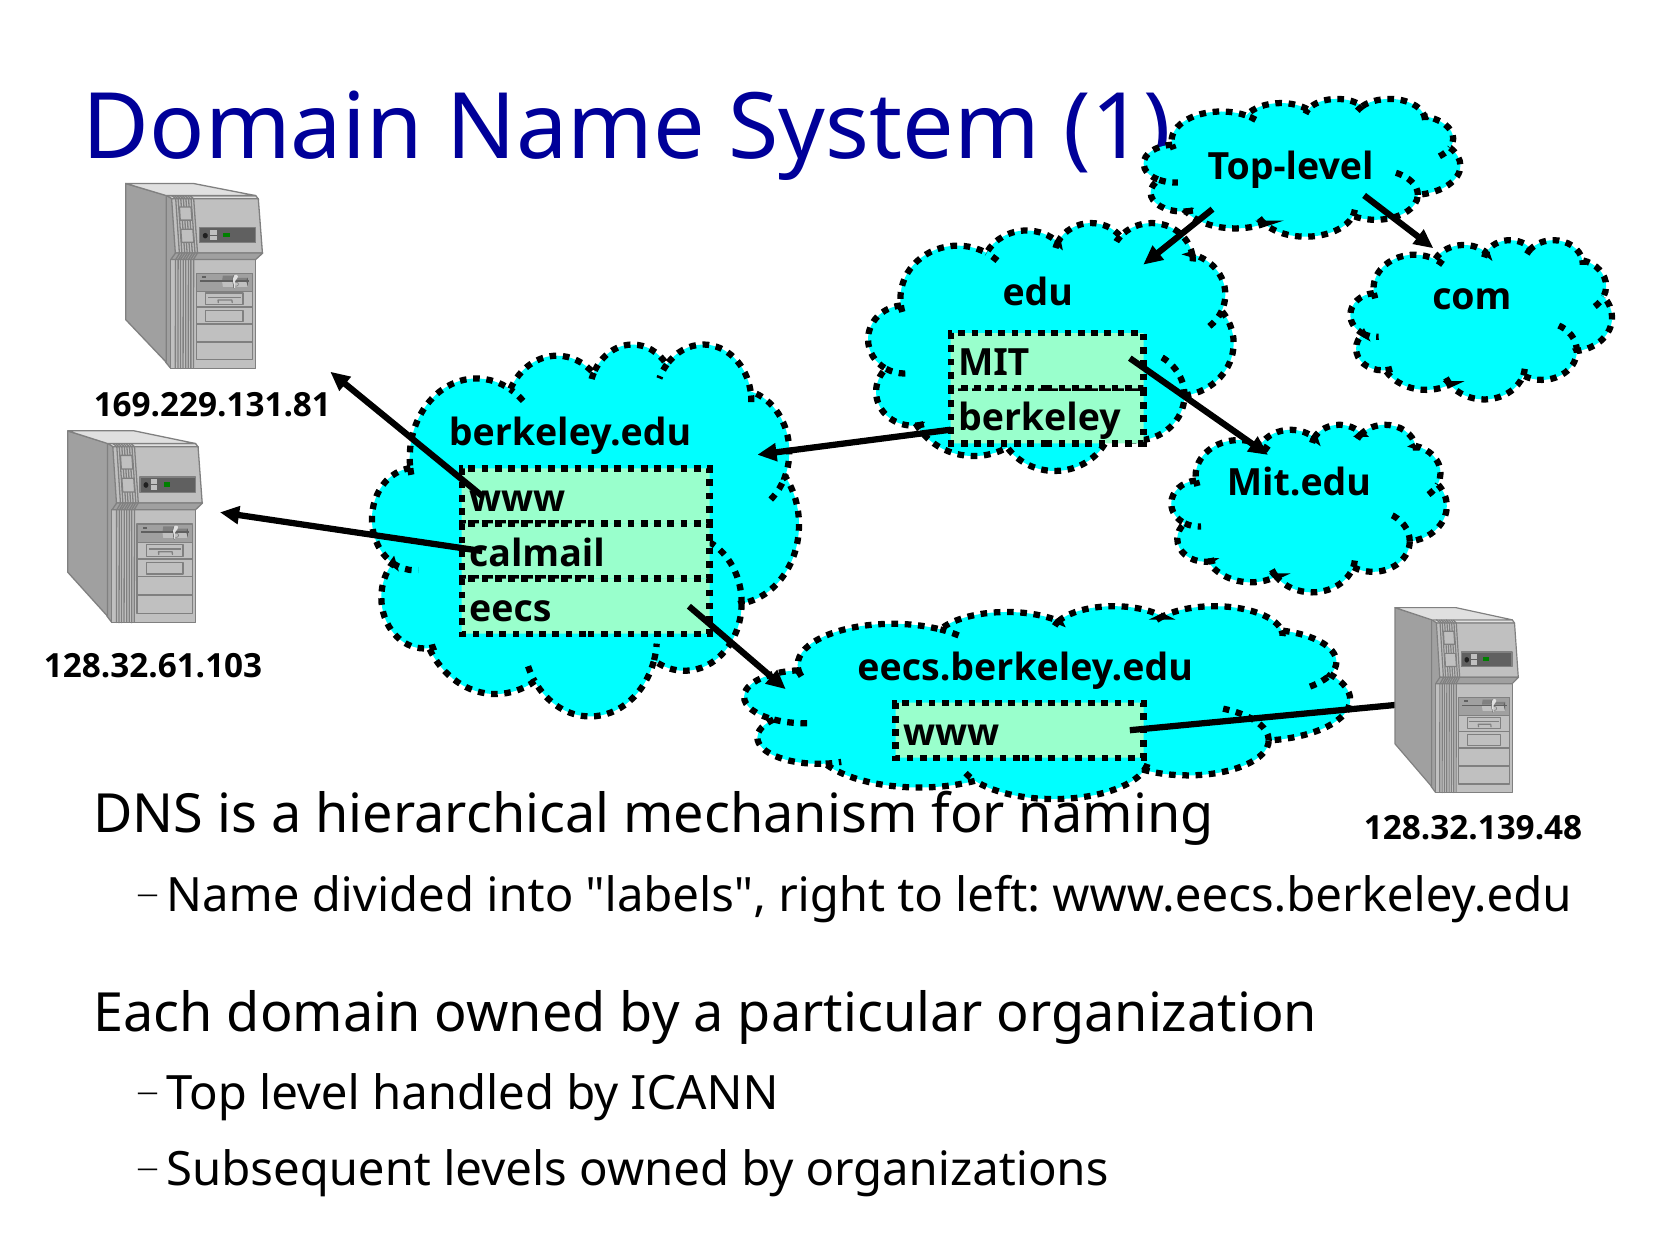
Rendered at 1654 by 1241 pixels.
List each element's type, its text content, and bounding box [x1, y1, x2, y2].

title Domain Name System (1) [82, 29, 1571, 218]
picture [1393, 606, 1521, 795]
text_box eecs [461, 578, 710, 634]
text_box 128.32.139.48 [1356, 798, 1590, 854]
list DNS is a hierarchical mechanism for naming Name divided into "labels", right to left: www.eecs.berkeley.edu Each domain owned by a particular organization Top level handled by ICANN Subsequent levels owned by organizations [64, 775, 1576, 1241]
text_box edu [868, 223, 1234, 430]
text_box www [461, 468, 710, 523]
text_box Mit.edu [1171, 424, 1447, 593]
text_box calmail [461, 523, 710, 578]
text_box 128.32.61.103 [36, 636, 270, 692]
text_box berkeley.edu [375, 539, 729, 717]
text_box MIT [950, 333, 1144, 389]
text_box edu [926, 434, 1105, 471]
picture [124, 182, 265, 371]
text_box www [895, 702, 1144, 758]
text_box com [1350, 240, 1613, 400]
text_box berkeley.edu [412, 344, 800, 639]
picture [66, 429, 205, 625]
text_box berkeley.edu [371, 442, 461, 544]
text_box 169.229.131.81 [86, 375, 339, 431]
text_box edu [1144, 373, 1185, 440]
text_box eecs.berkeley.edu [744, 606, 1351, 800]
text_box berkeley [950, 389, 1144, 444]
text_box Top-level [1143, 98, 1461, 237]
